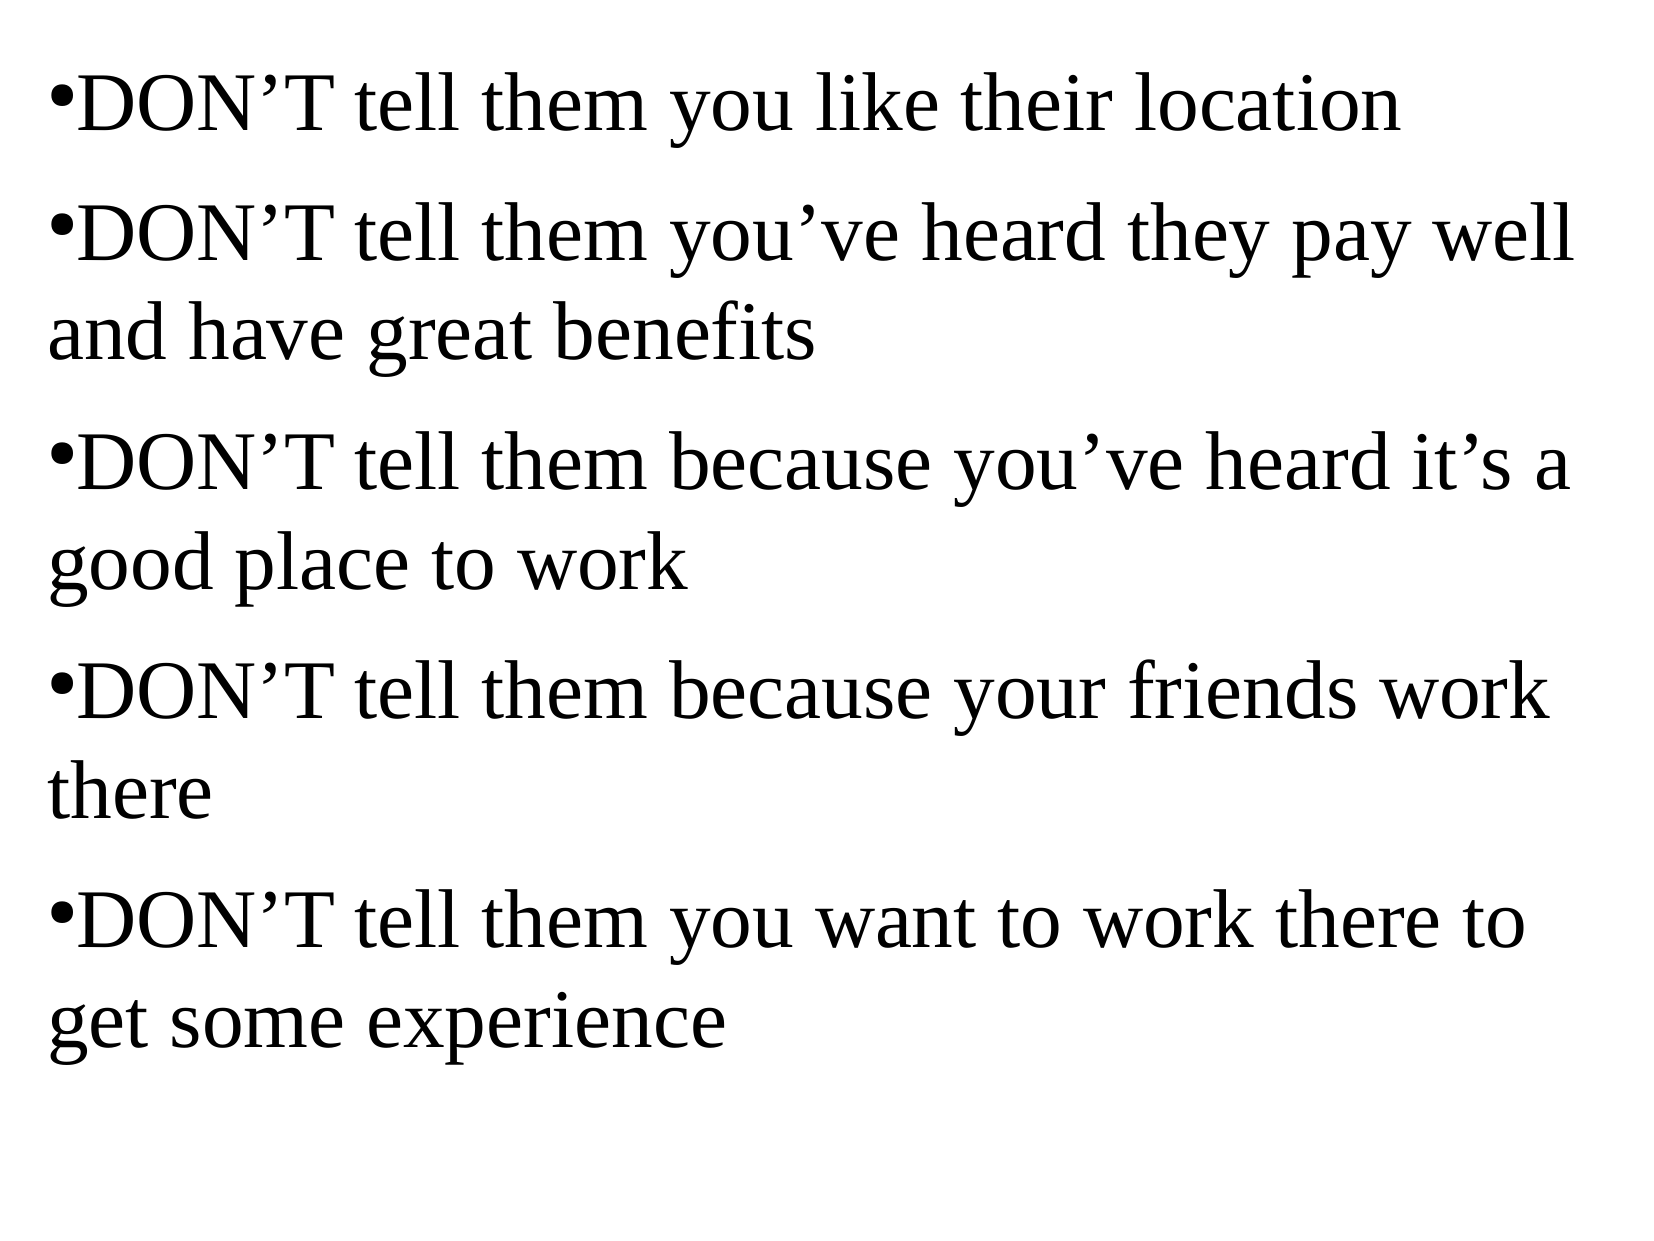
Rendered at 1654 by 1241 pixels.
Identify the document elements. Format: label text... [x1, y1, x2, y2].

list DON’T tell them you like their location DON’T tell them you’ve heard they pay well and have great benefits DON’T tell them because you’ve heard it’s a good place to work DON’T tell them because your friends work there DON’T tell them you want to work there to get some experience [47, 47, 1619, 1182]
